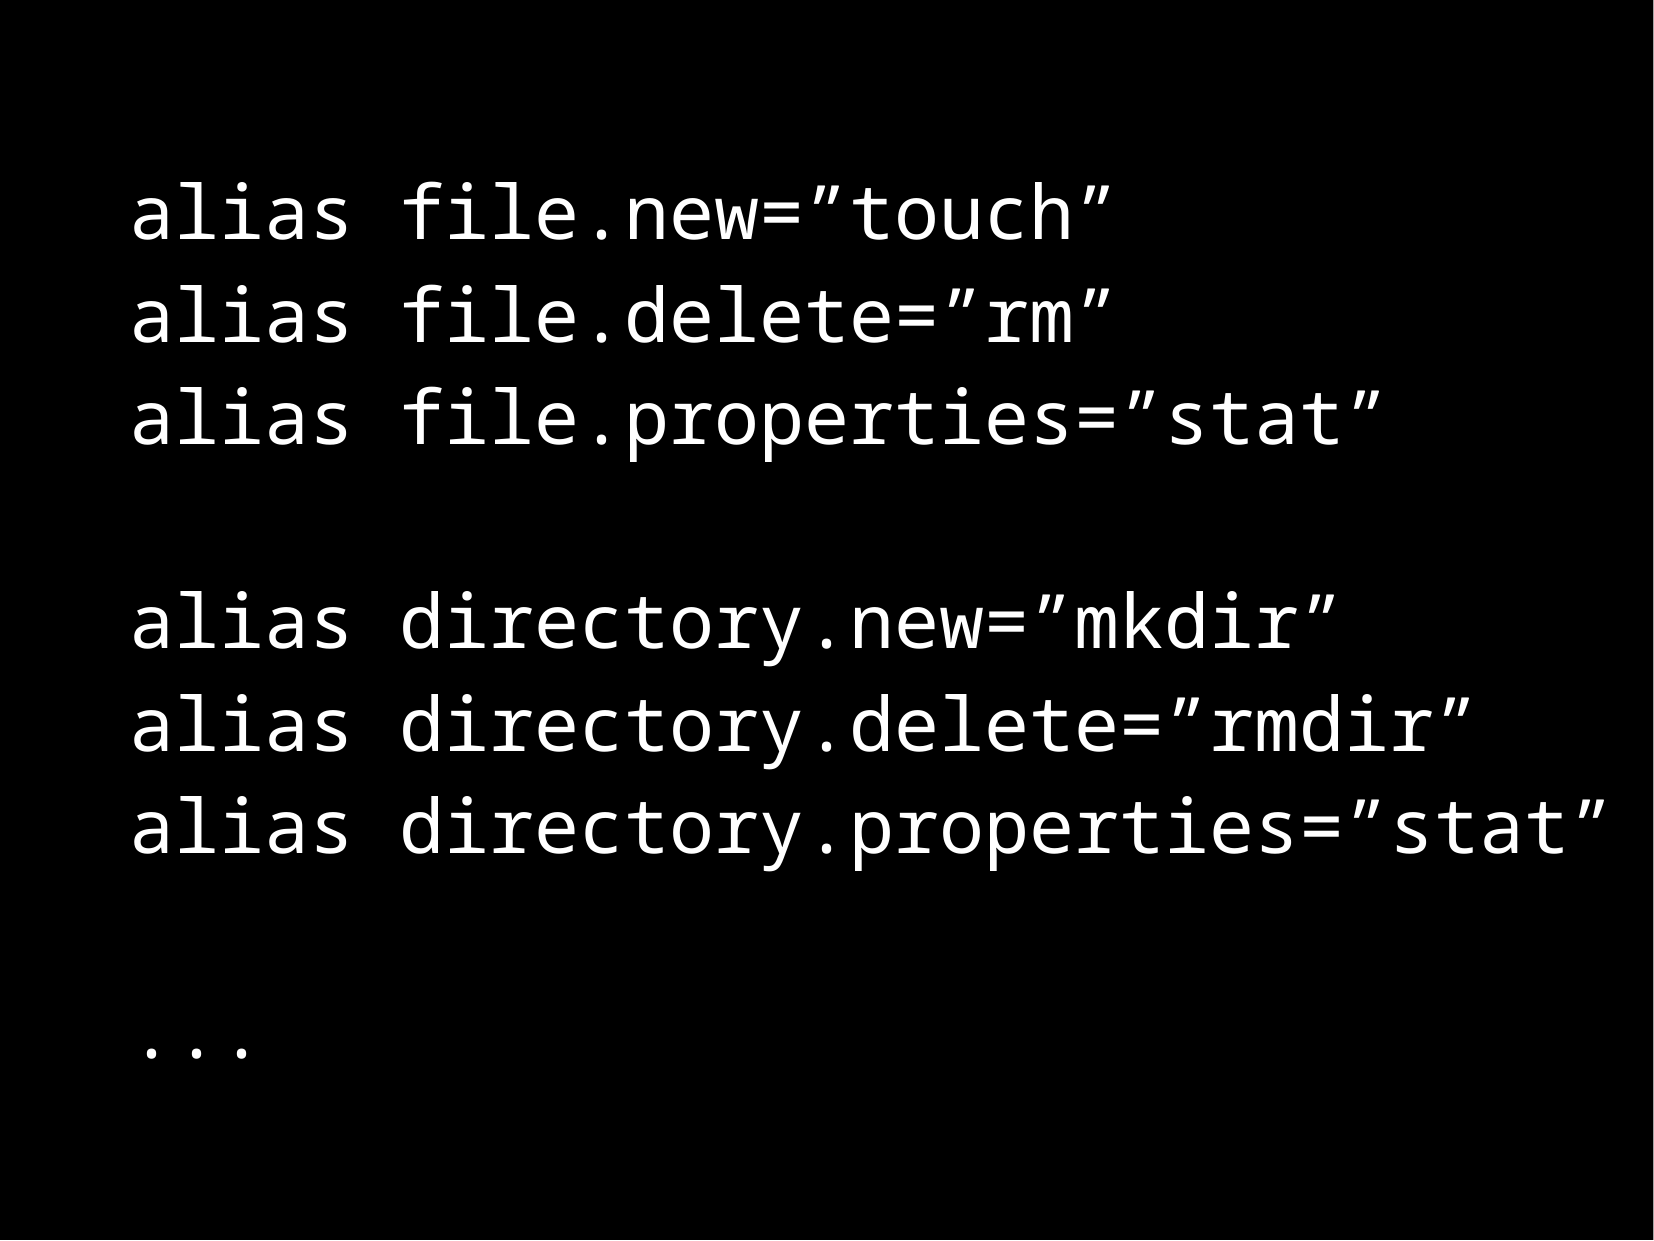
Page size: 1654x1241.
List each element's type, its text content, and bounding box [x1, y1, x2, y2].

title alias file.new=”touch” alias file.delete=”rm” alias file.properties=”stat” alias directory.new=”mkdir” alias directory.delete=”rmdir” alias directory.properties=”stat” ... [129, 240, 1619, 1000]
